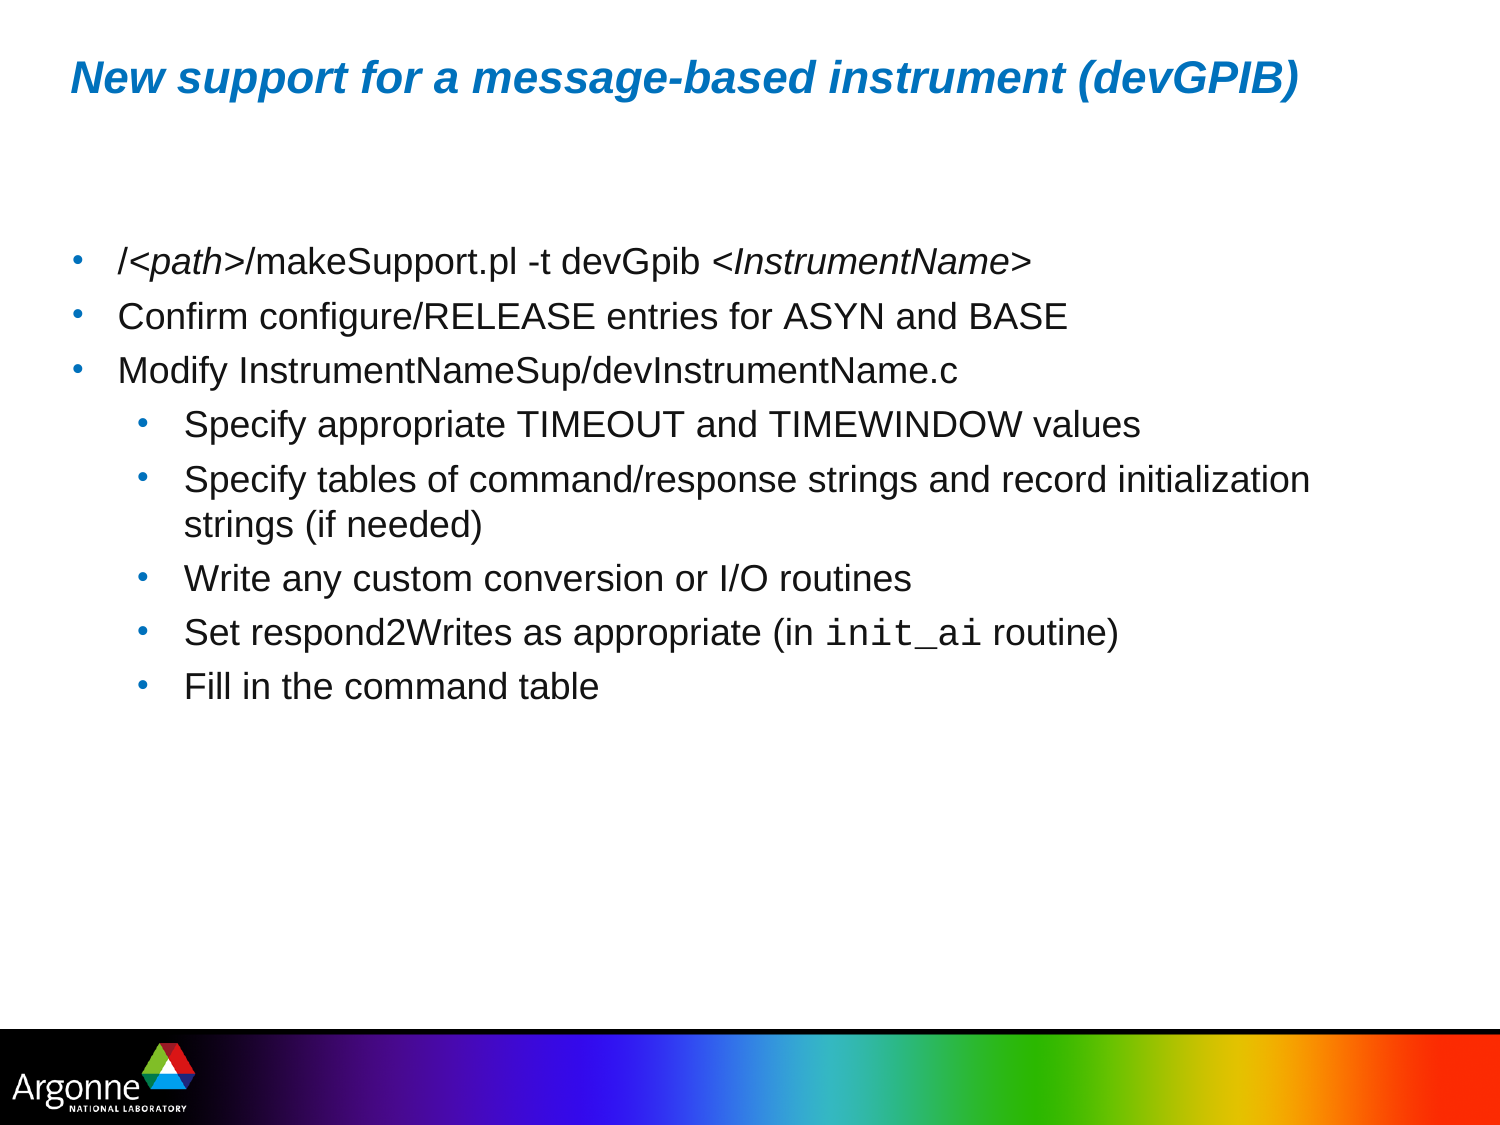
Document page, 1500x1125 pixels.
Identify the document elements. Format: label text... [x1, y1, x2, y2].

list ﻿/<path>/makeSupport.pl -t devGpib <InstrumentName> Confirm configure/RELEASE entries for ASYN and BASE Modify InstrumentNameSup/devInstrumentName.c Specify appropriate TIMEOUT and TIMEWINDOW values Specify tables of command/response strings and record initialization strings (if needed) Write any custom conversion or I/O routines Set respond2Writes as appropriate (in init_ai routine) Fill in the command table [56, 229, 1359, 870]
title New support for a message-based instrument (devGPIB) [55, 54, 1361, 112]
picture [0, 1029, 1500, 1125]
